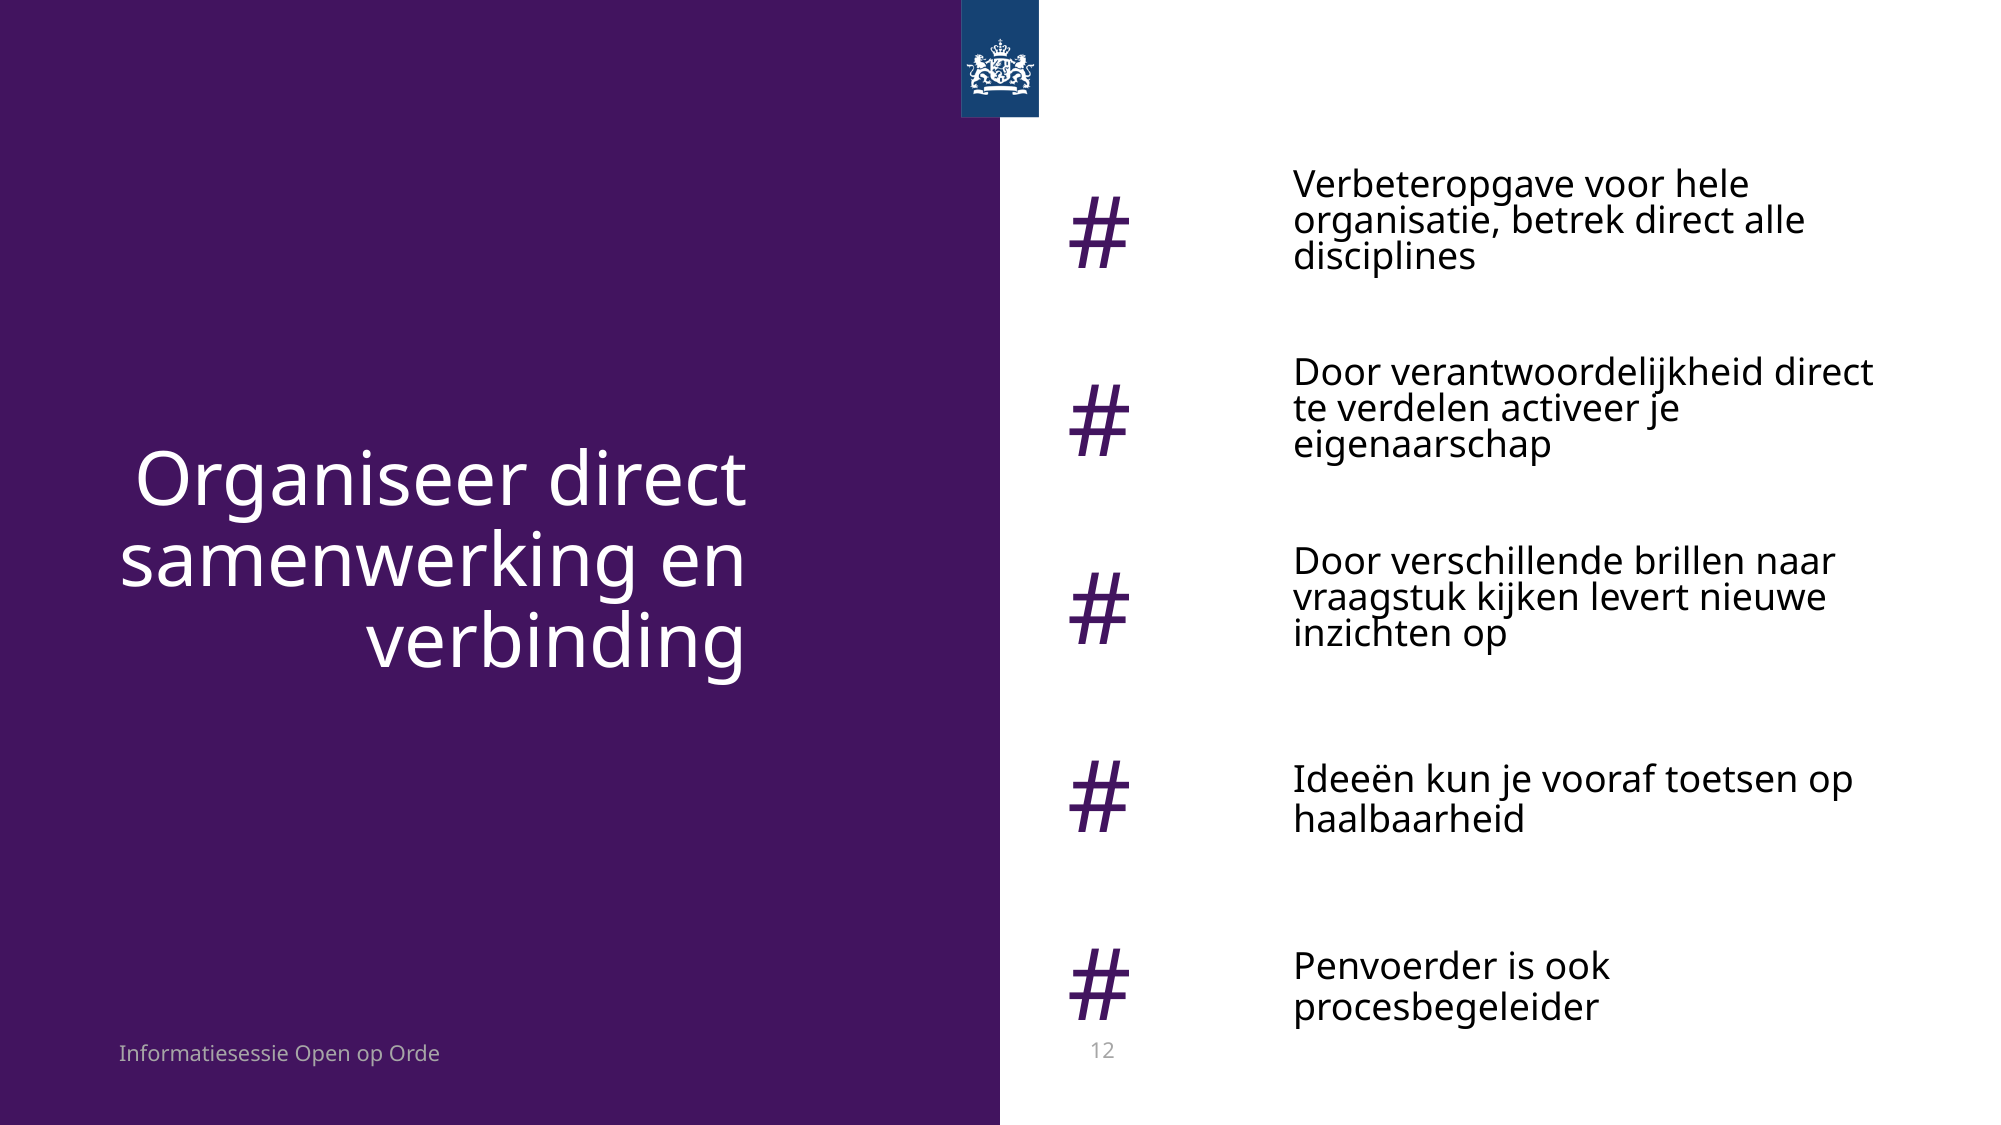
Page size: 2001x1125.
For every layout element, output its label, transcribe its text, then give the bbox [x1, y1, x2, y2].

list Door verschillende brillen naar vraagstuk kijken levert nieuwe inzichten op [1278, 526, 1897, 661]
list Verbeteropgave voor hele organisatie, betrek direct alle disciplines [1278, 150, 1897, 285]
text_box 12 [1074, 1020, 1897, 1074]
list # [1052, 539, 1279, 674]
list # [1052, 163, 1279, 298]
list # [1052, 915, 1279, 1050]
title Organiseer direct samenwerking en verbinding [104, 432, 925, 693]
list # [1052, 351, 1279, 486]
list Ideeën kun je vooraf toetsen op haalbaarheid [1278, 713, 1897, 849]
list Penvoerder is ook procesbegeleider [1278, 901, 1897, 1020]
text_box Informatiesessie Open op Orde [104, 1020, 925, 1074]
list # [1052, 727, 1279, 862]
list Door verantwoordelijkheid direct te verdelen activeer je eigenaarschap [1278, 338, 1897, 473]
